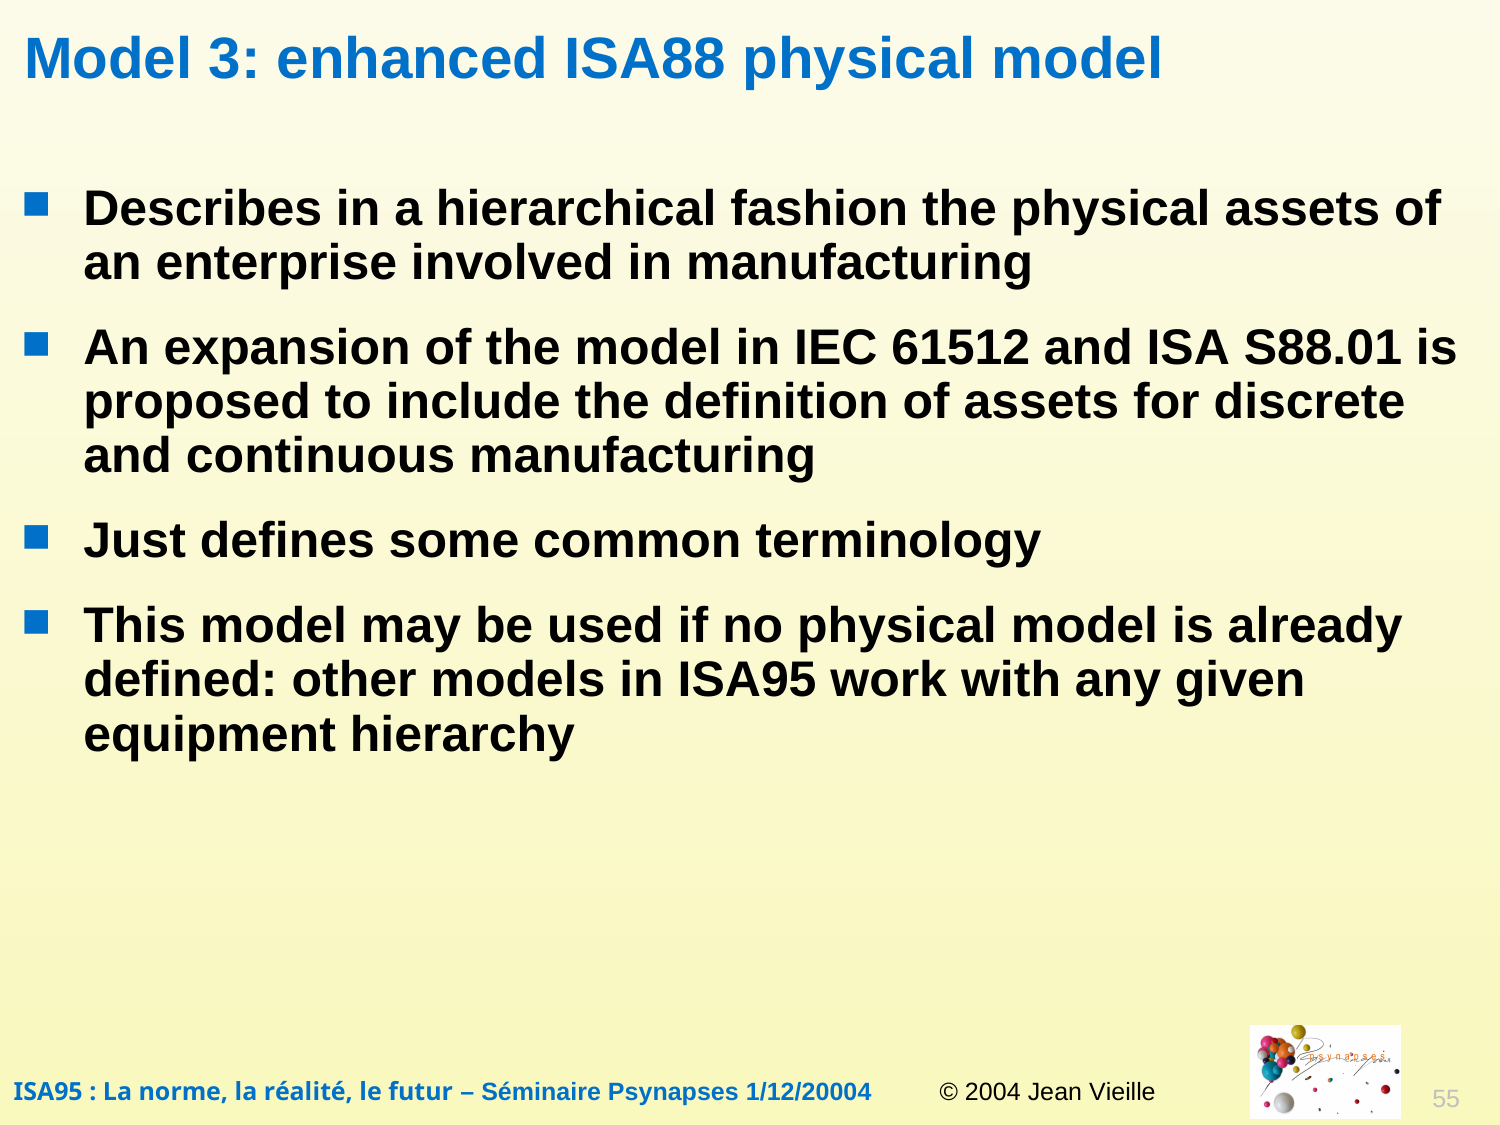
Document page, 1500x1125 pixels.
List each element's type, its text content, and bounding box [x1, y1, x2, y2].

title Model 3: enhanced ISA88 physical model [9, 12, 1476, 151]
picture [1250, 1026, 1401, 1119]
list Describes in a hierarchical fashion the physical assets of an enterprise involved in manufacturing An expansion of the model in IEC 61512 and ISA S88.01 is proposed to include the definition of assets for discrete and continuous manufacturing Just defines some common terminology This model may be used if no physical model is already defined: other models in ISA95 work with any given equipment hierarchy [12, 174, 1476, 1026]
